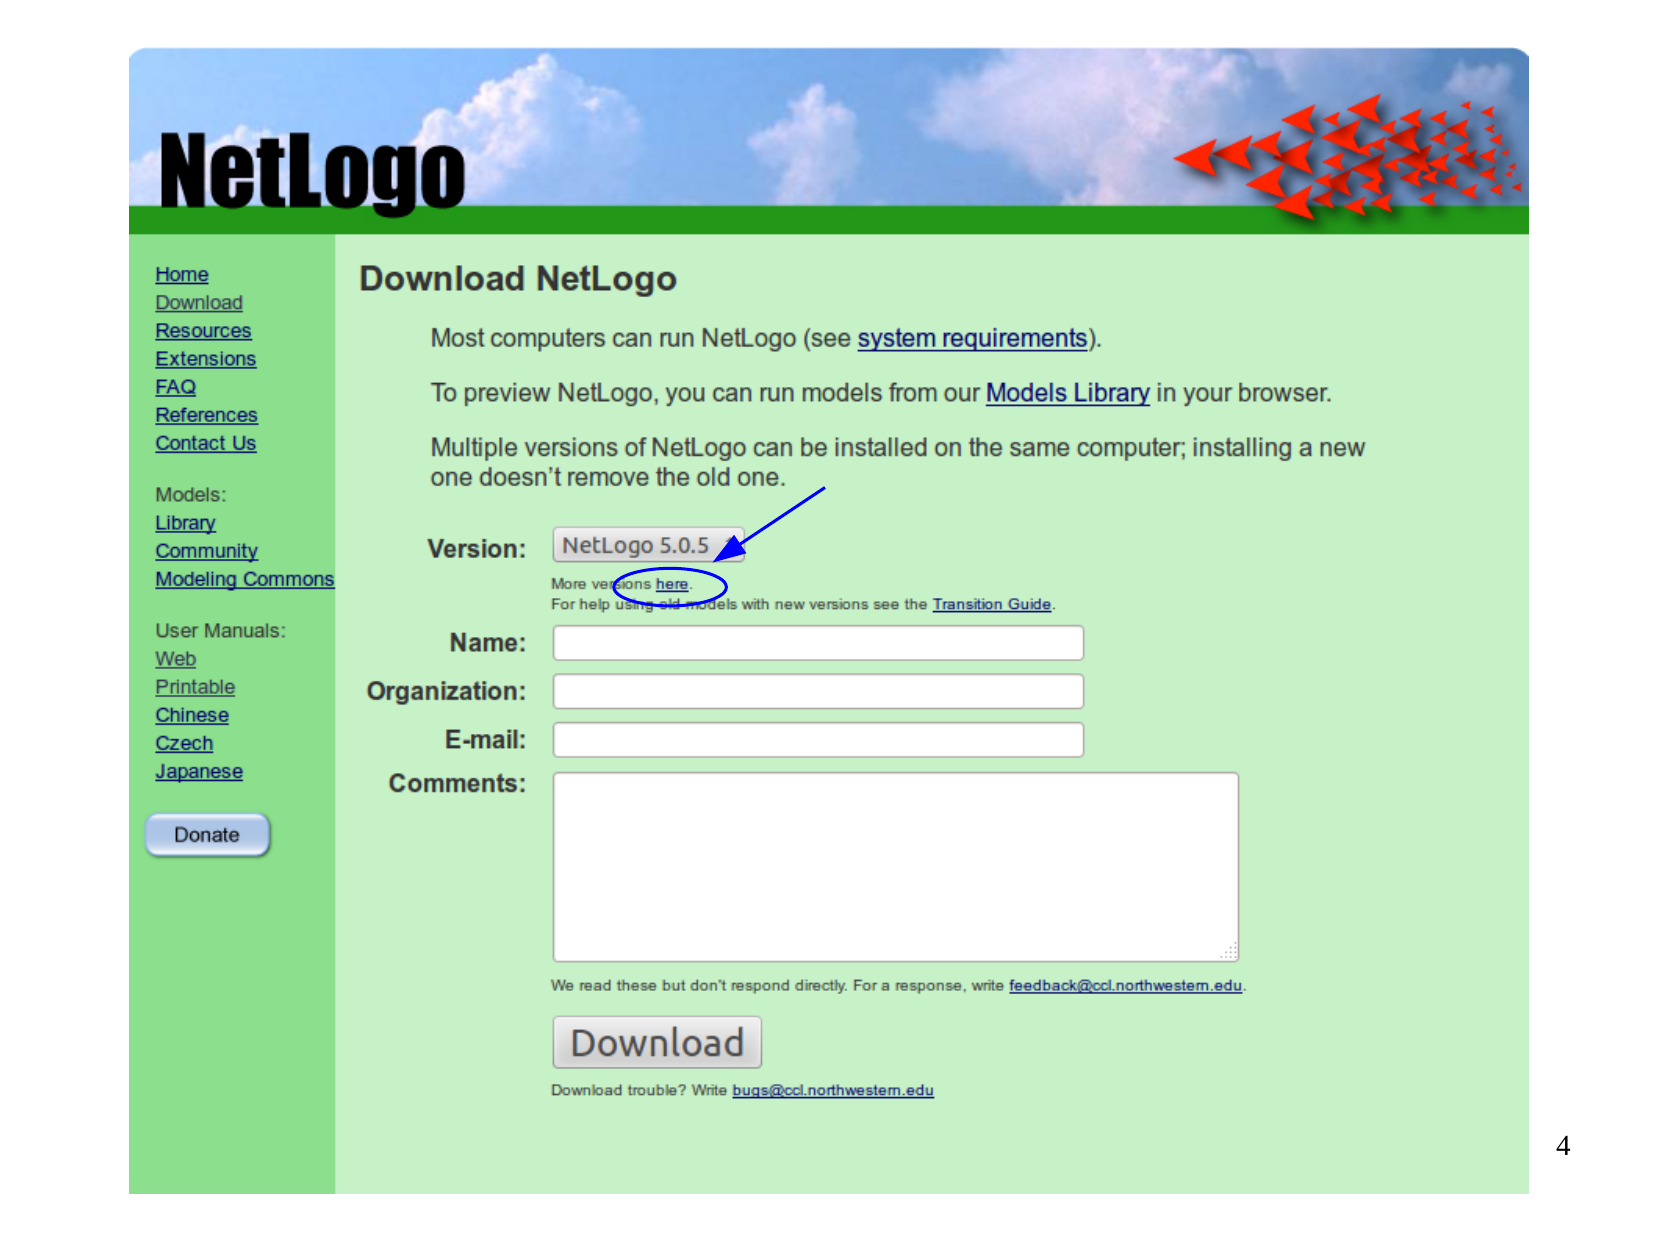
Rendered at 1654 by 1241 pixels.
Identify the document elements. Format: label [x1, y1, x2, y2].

picture [129, 47, 1529, 1195]
